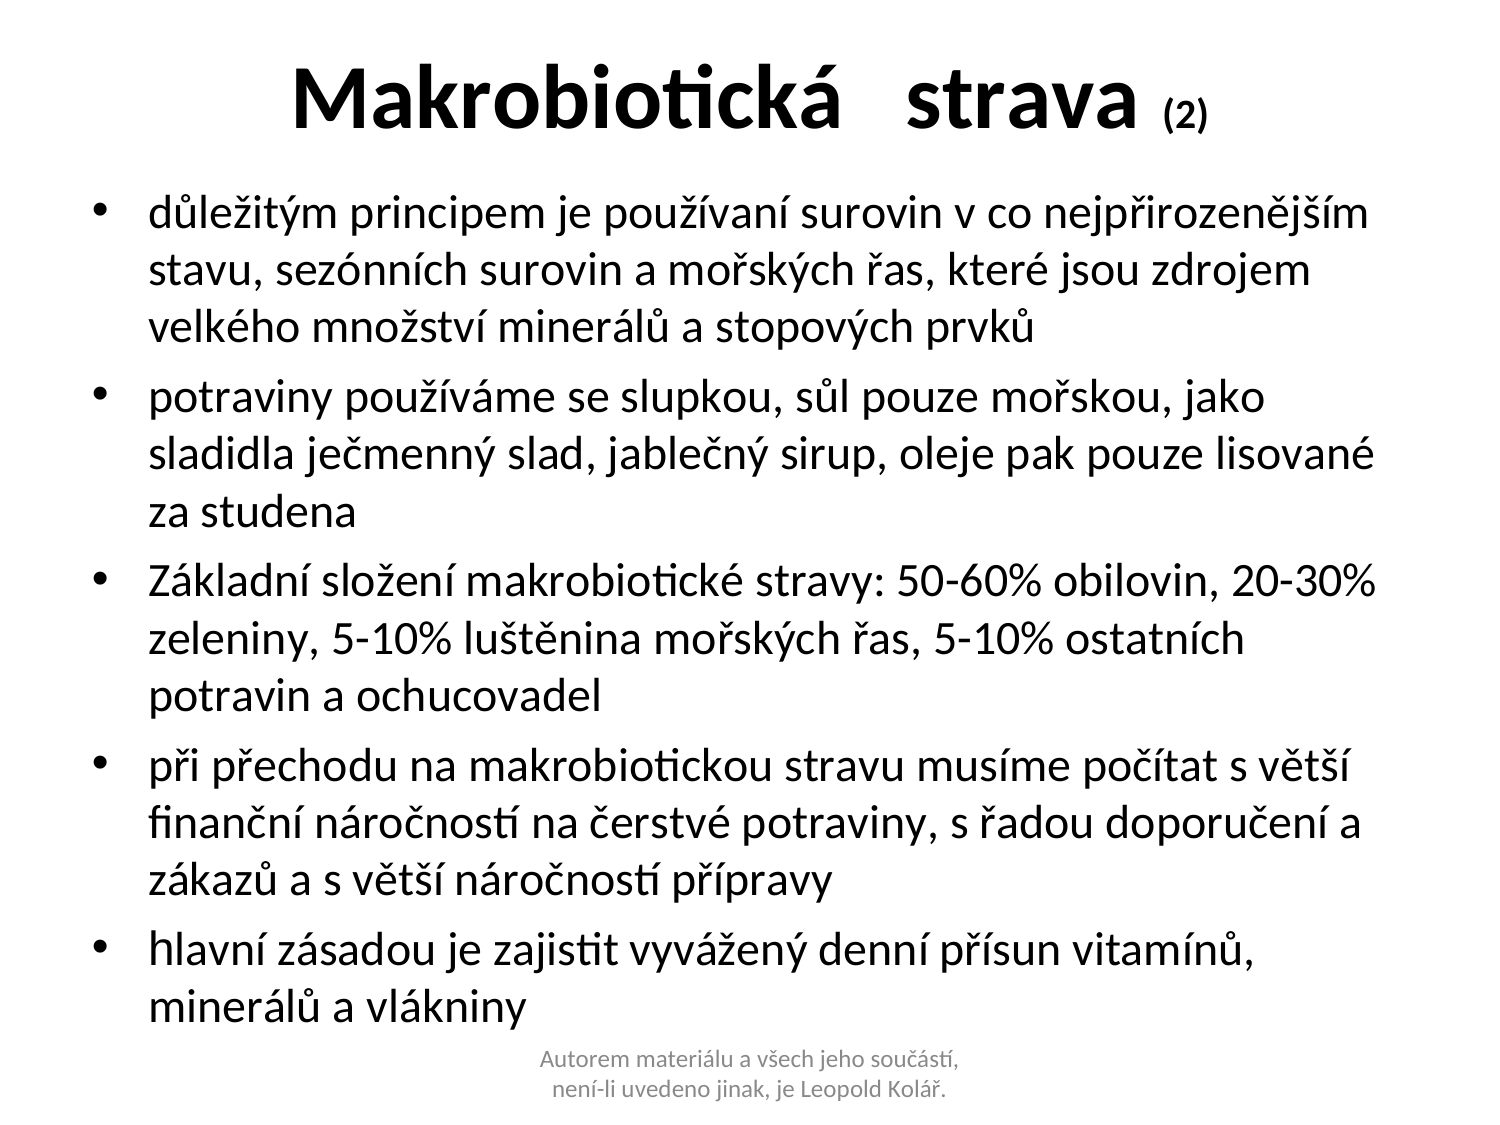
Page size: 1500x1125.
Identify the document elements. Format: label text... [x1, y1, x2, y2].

title Makrobiotická strava (2) [75, 0, 1426, 185]
text_box Autorem materiálu a všech jeho součástí, není-li uvedeno jinak, je Leopold Kolář. [512, 1042, 988, 1103]
list důležitým principem je používaní surovin v co nejpřirozenějším stavu, sezónních surovin a mořských řas, které jsou zdrojem velkého množství minerálů a stopových prvků potraviny používáme se slupkou, sůl pouze mořskou, jako sladidla ječmenný slad, jablečný sirup, oleje pak pouze lisované za studena Základní složení makrobiotické stravy: 50-60% obilovin, 20-30% zeleniny, 5-10% luštěnina mořských řas, 5-10% ostatních potravin a ochucovadel při přechodu na makrobiotickou stravu musíme počítat s větší finanční náročností na čerstvé potraviny, s řadou doporučení a zákazů a s větší náročností přípravy hlavní zásadou je zajistit vyvážený denní přísun vitamínů, minerálů a vlákniny [76, 172, 1427, 1110]
